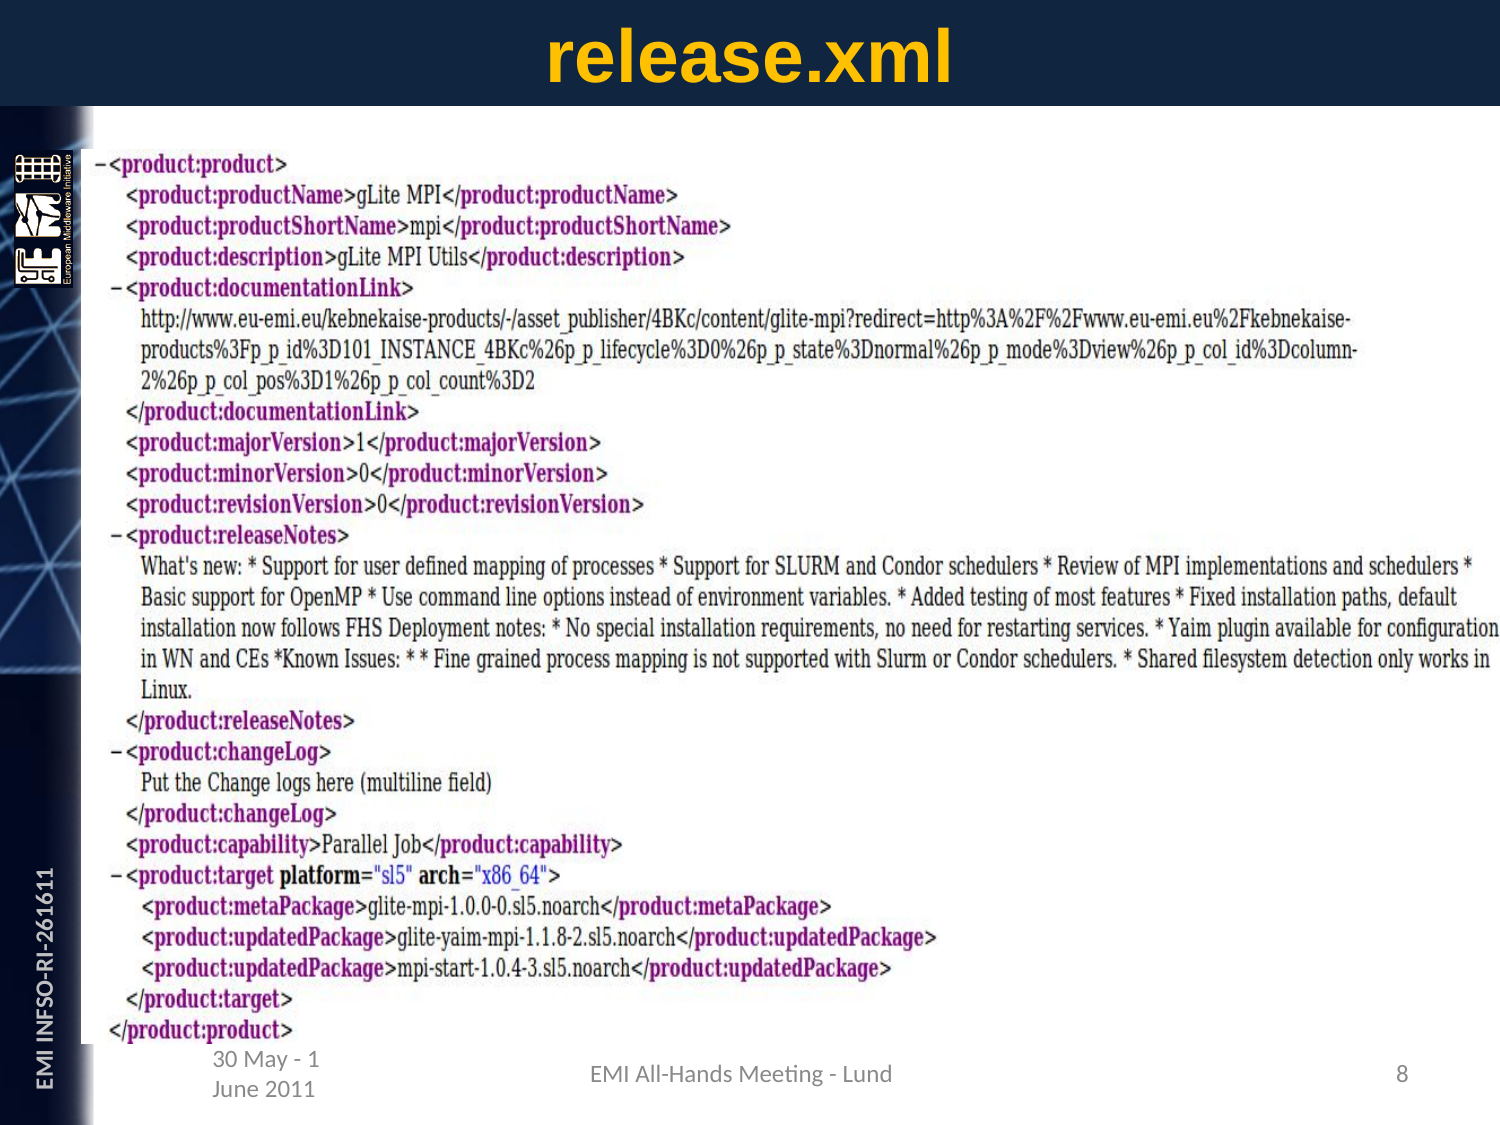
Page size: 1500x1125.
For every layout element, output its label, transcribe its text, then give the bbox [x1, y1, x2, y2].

text_box 30 May - 1 June 2011 [197, 1044, 369, 1103]
text_box <number> [1354, 1044, 1424, 1103]
title release.xml [0, 0, 1500, 106]
text_box EMI All-Hands Meeting - Lund [380, 1044, 1103, 1103]
picture [0, 106, 1500, 1125]
